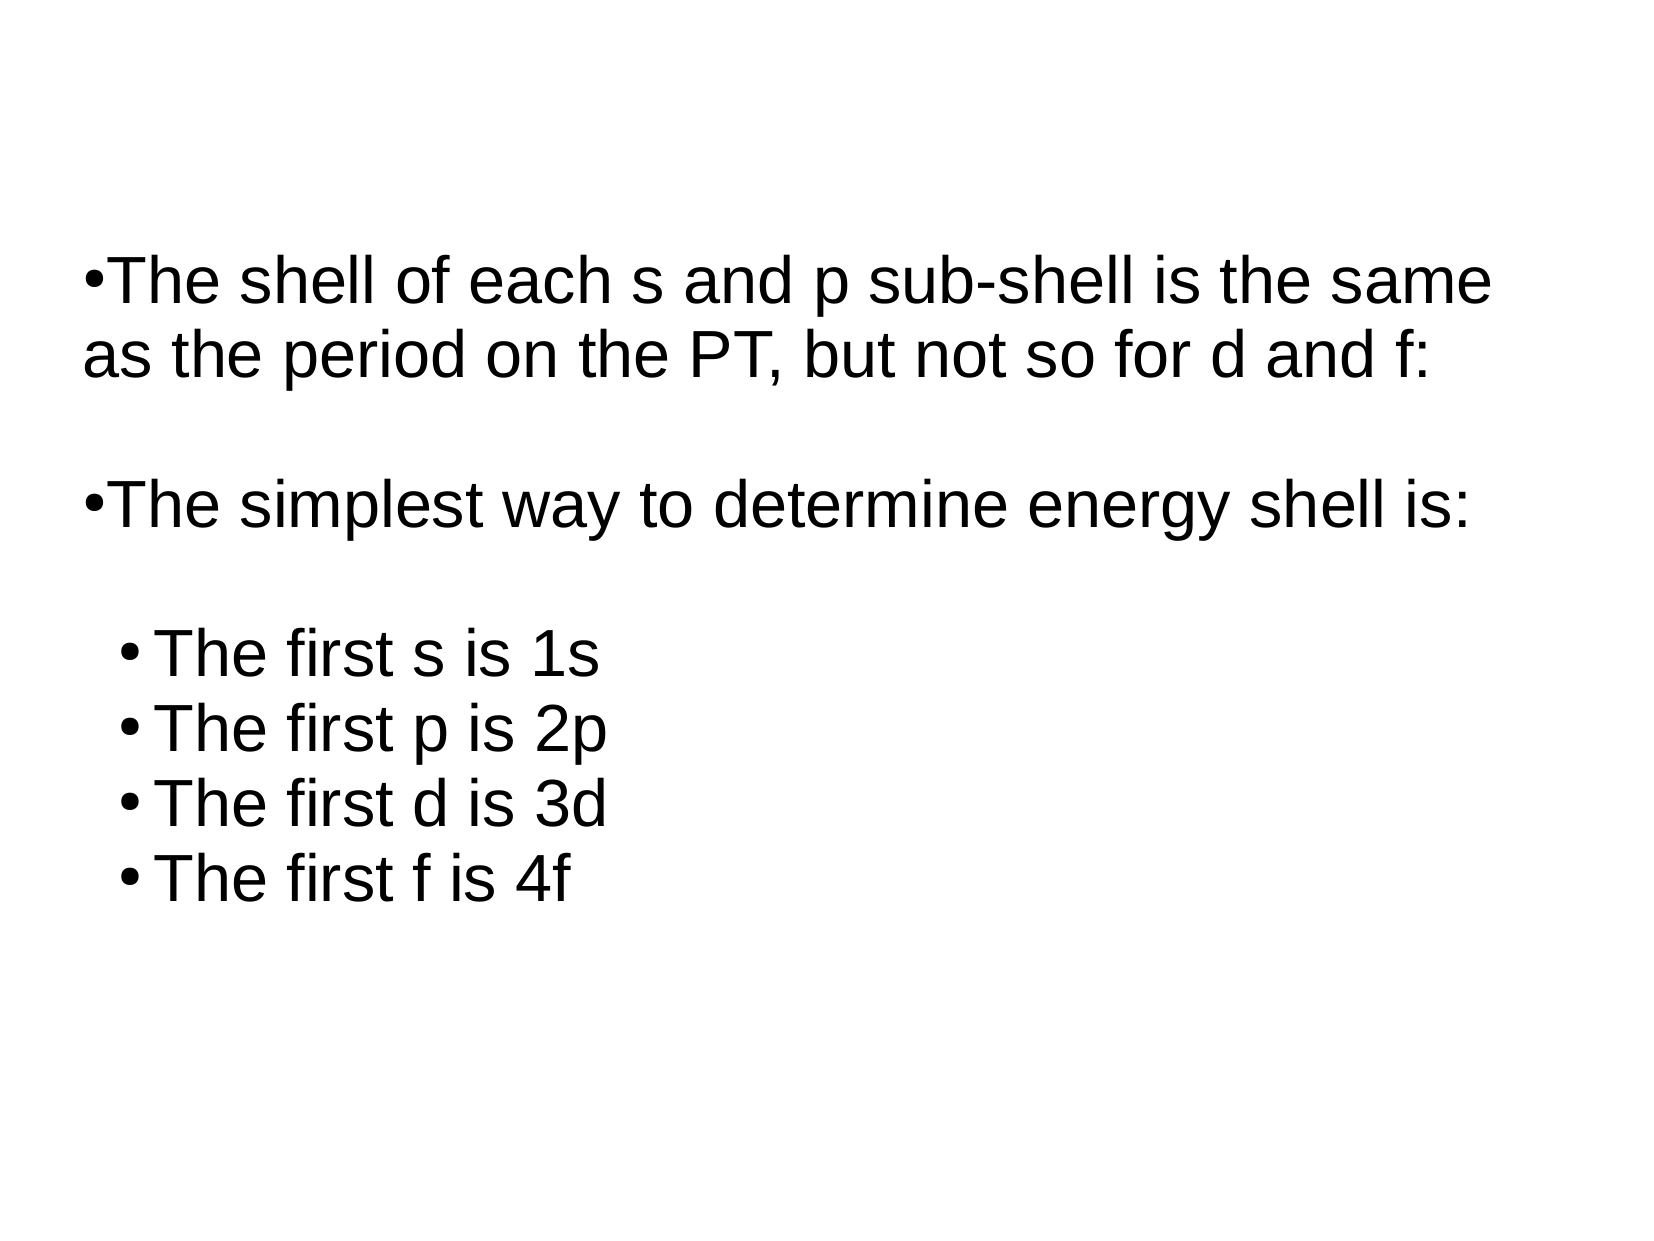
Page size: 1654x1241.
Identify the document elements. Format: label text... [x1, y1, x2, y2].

subtitle The shell of each s and p sub-shell is the same as the period on the PT, but not so for d and f: The simplest way to determine energy shell is: The first s is 1s The first p is 2p The first d is 3d The first f is 4f [82, 49, 1571, 1109]
